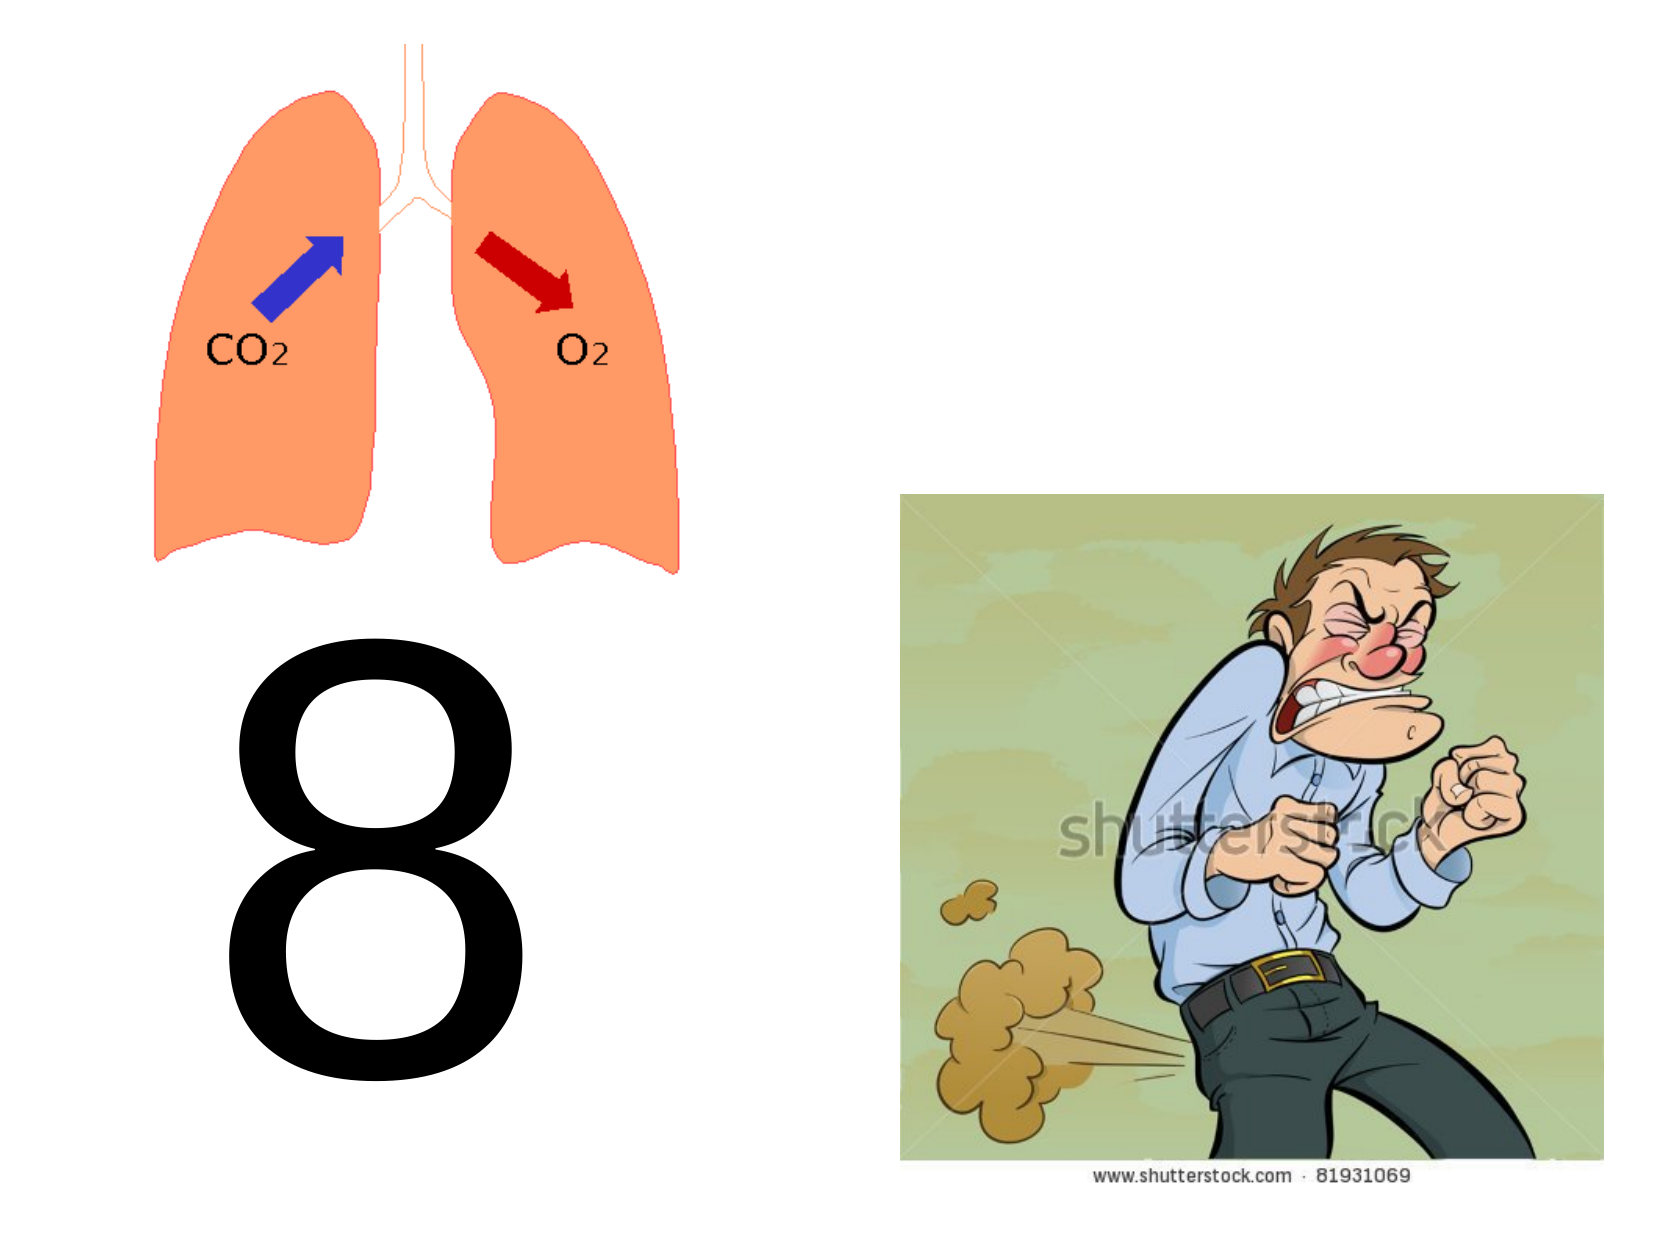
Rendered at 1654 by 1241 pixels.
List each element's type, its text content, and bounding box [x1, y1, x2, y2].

picture [45, 44, 775, 586]
text_box 8 [188, 586, 669, 1216]
picture [900, 494, 1604, 1192]
